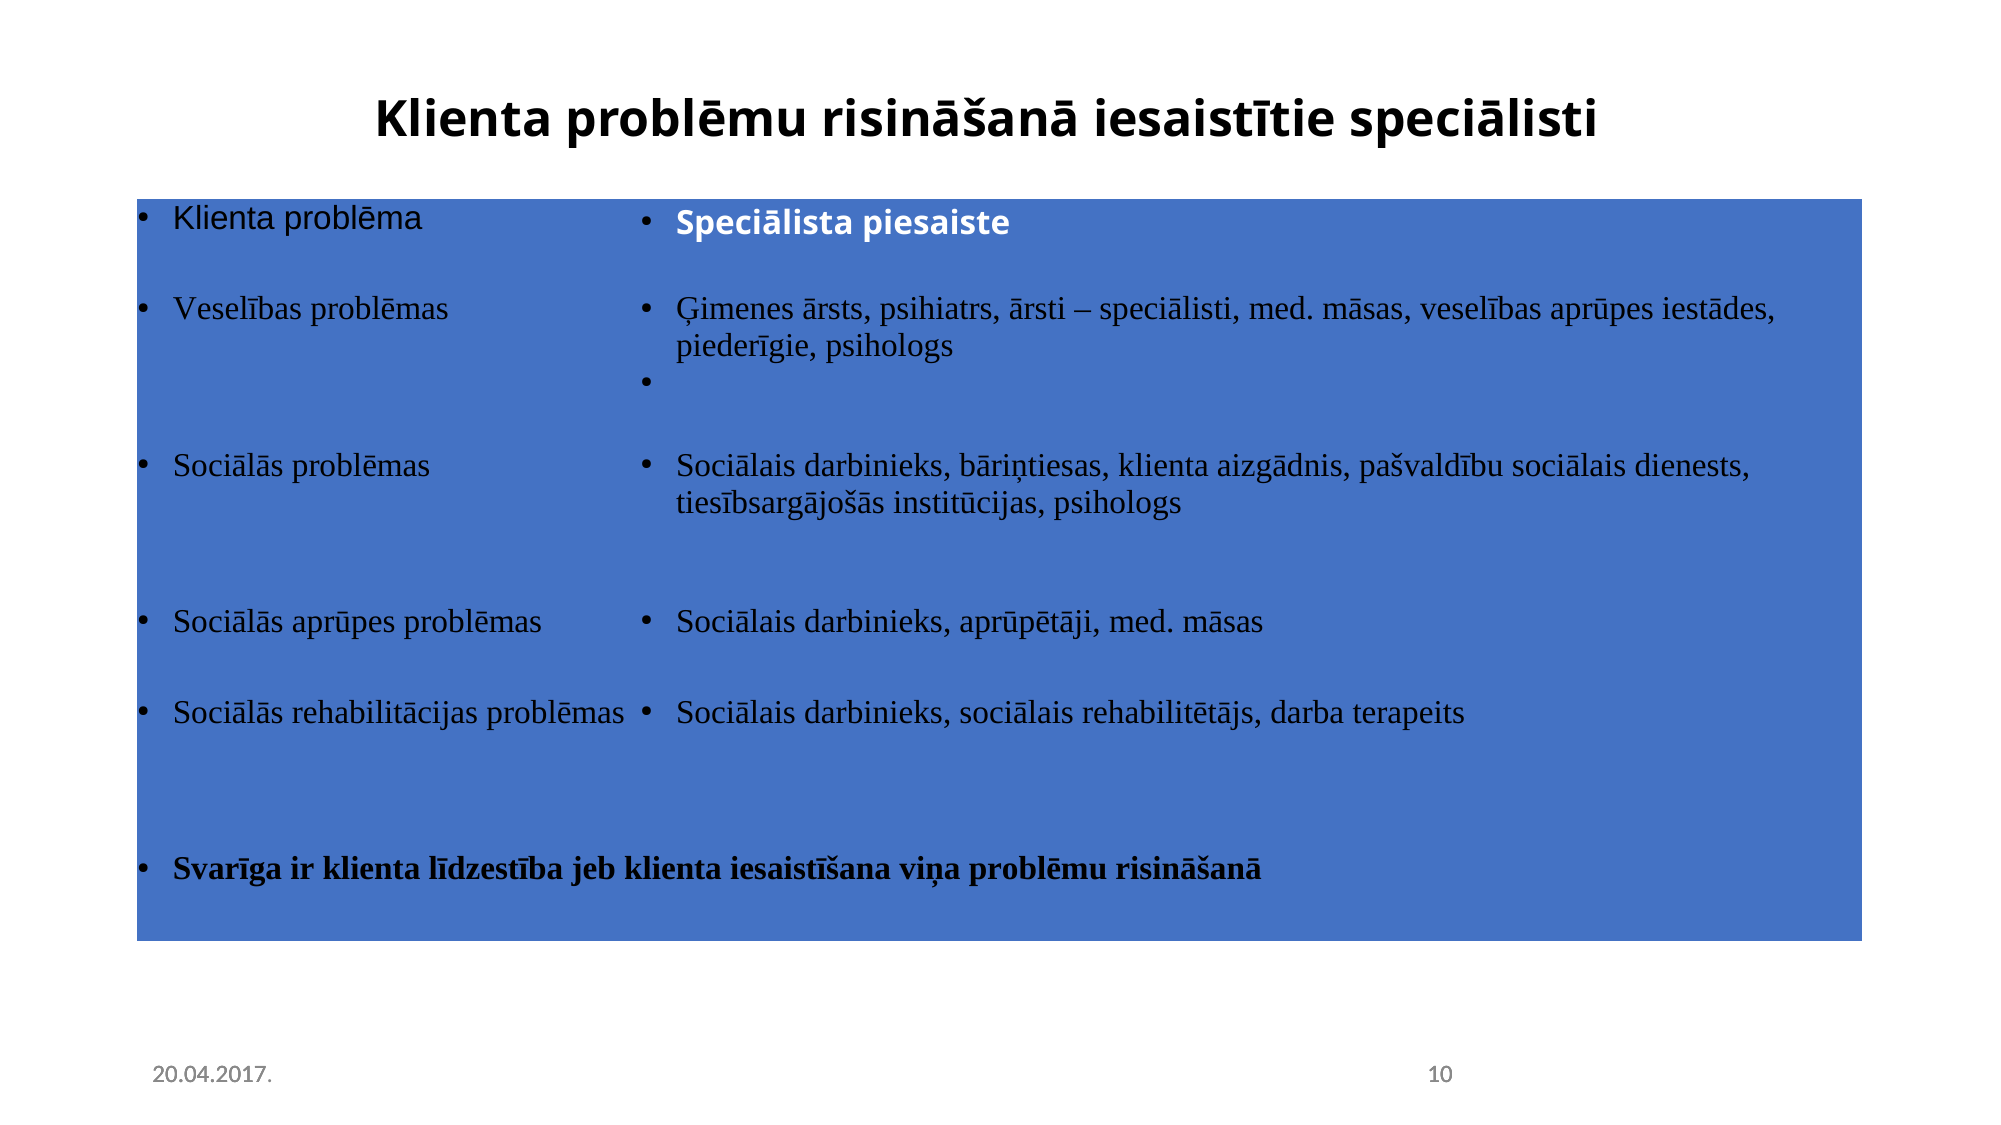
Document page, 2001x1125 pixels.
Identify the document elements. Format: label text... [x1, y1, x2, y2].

text_box 20.04.2017 [137, 1042, 588, 1103]
table_cell Ģimenes ārsts, psihiatrs, ārsti – speciālisti, med. māsas, veselības aprūpes iestādes, piederīgie, psihologs [641, 290, 1862, 446]
table_cell Veselības problēmas [137, 290, 641, 446]
table_header Speciālista piesaiste [641, 199, 1862, 290]
table_cell Sociālās rehabilitācijas problēmas [137, 694, 641, 850]
table_header Klienta problēma [137, 199, 641, 290]
table_cell Sociālais darbinieks, sociālais rehabilitētājs, darba terapeits [641, 694, 1862, 850]
table_cell Sociālās aprūpes problēmas [137, 603, 641, 694]
table_cell Svarīga ir klienta līdzestība jeb klienta iesaistīšana viņa problēmu risināšanā [137, 850, 1862, 941]
table_cell Sociālais darbinieks, aprūpētāji, med. māsas [641, 603, 1862, 694]
table_cell Sociālās problēmas [137, 446, 641, 603]
table_cell Sociālais darbinieks, bāriņtiesas, klienta aizgādnis, pašvaldību sociālais dienests, tiesībsargājošās institūcijas, psihologs [641, 446, 1862, 603]
title Klienta problēmu risināšanā iesaistītie speciālisti [137, 59, 1863, 180]
text_box [1412, 1042, 1863, 1103]
